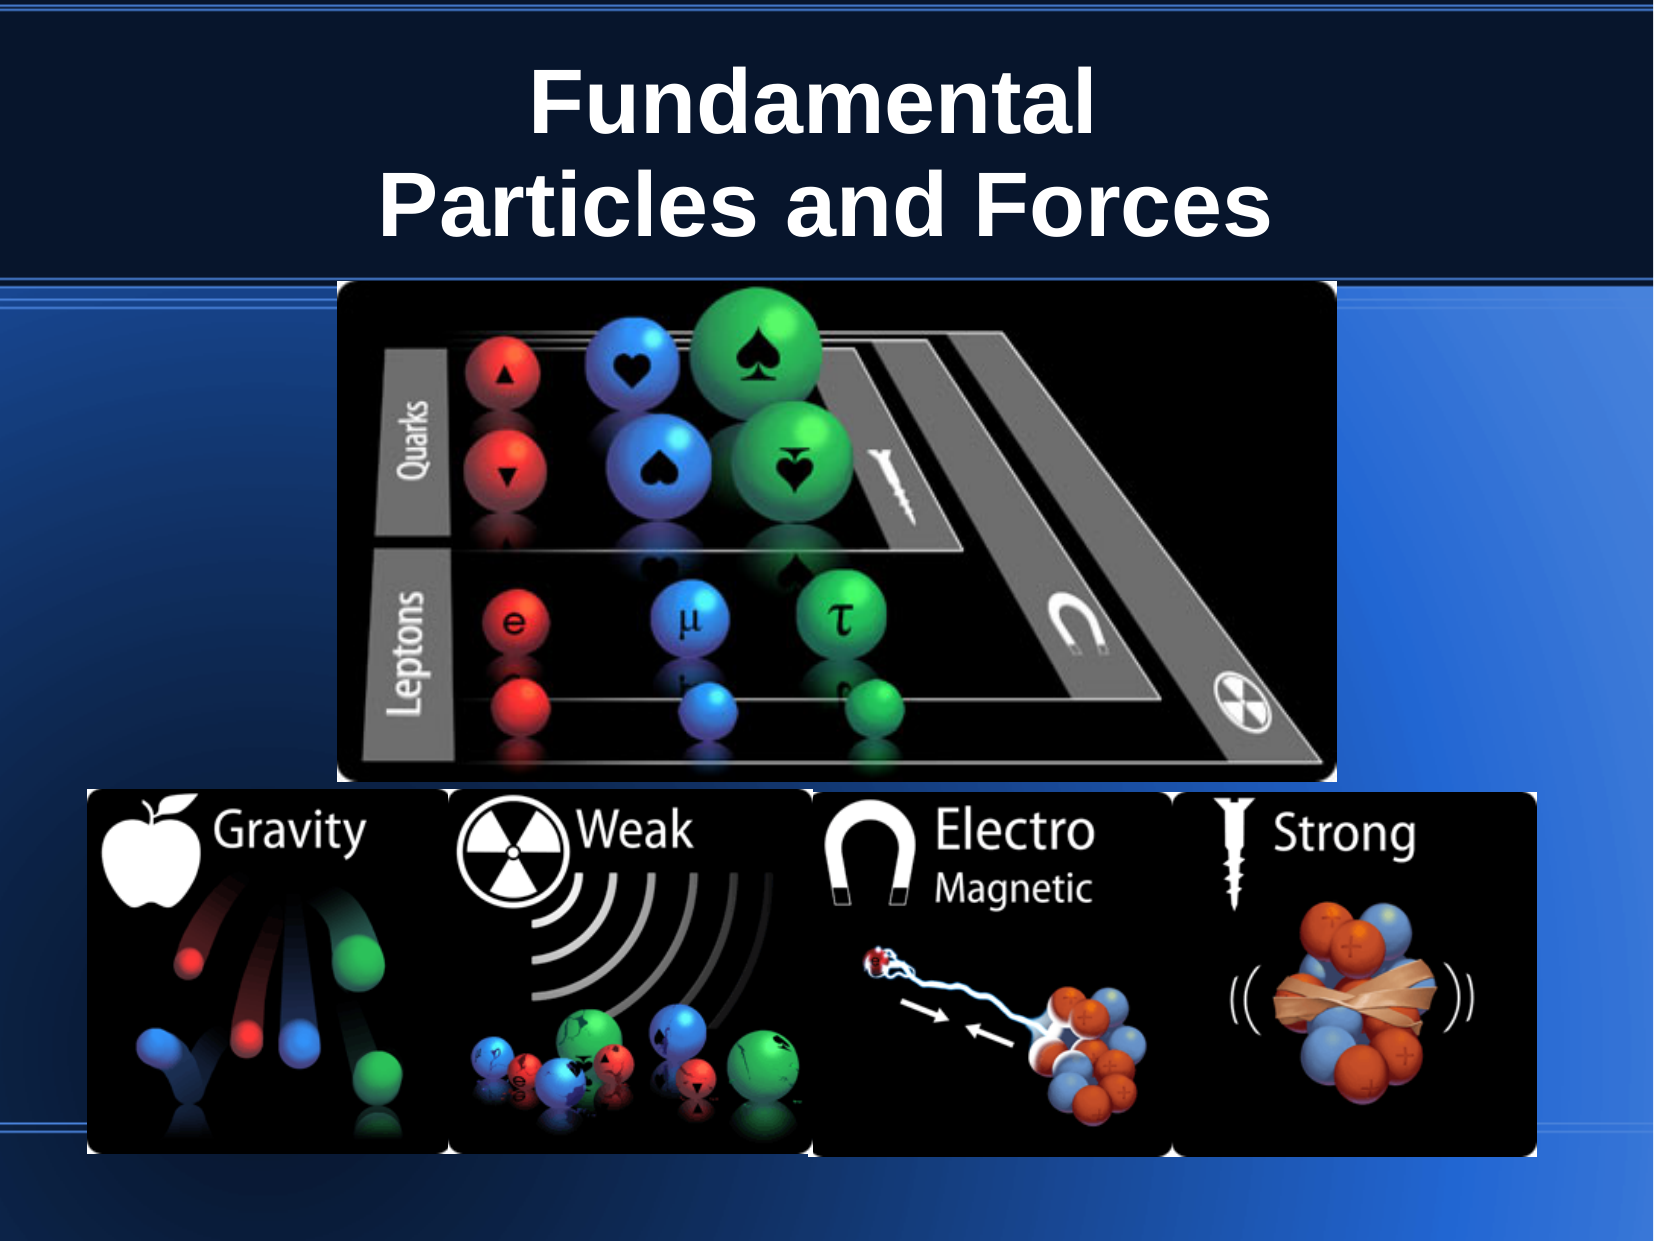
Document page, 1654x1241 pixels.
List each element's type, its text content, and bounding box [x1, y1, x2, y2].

title Fundamental Particles and Forces [82, 49, 1571, 257]
picture [0, 0, 1654, 1241]
